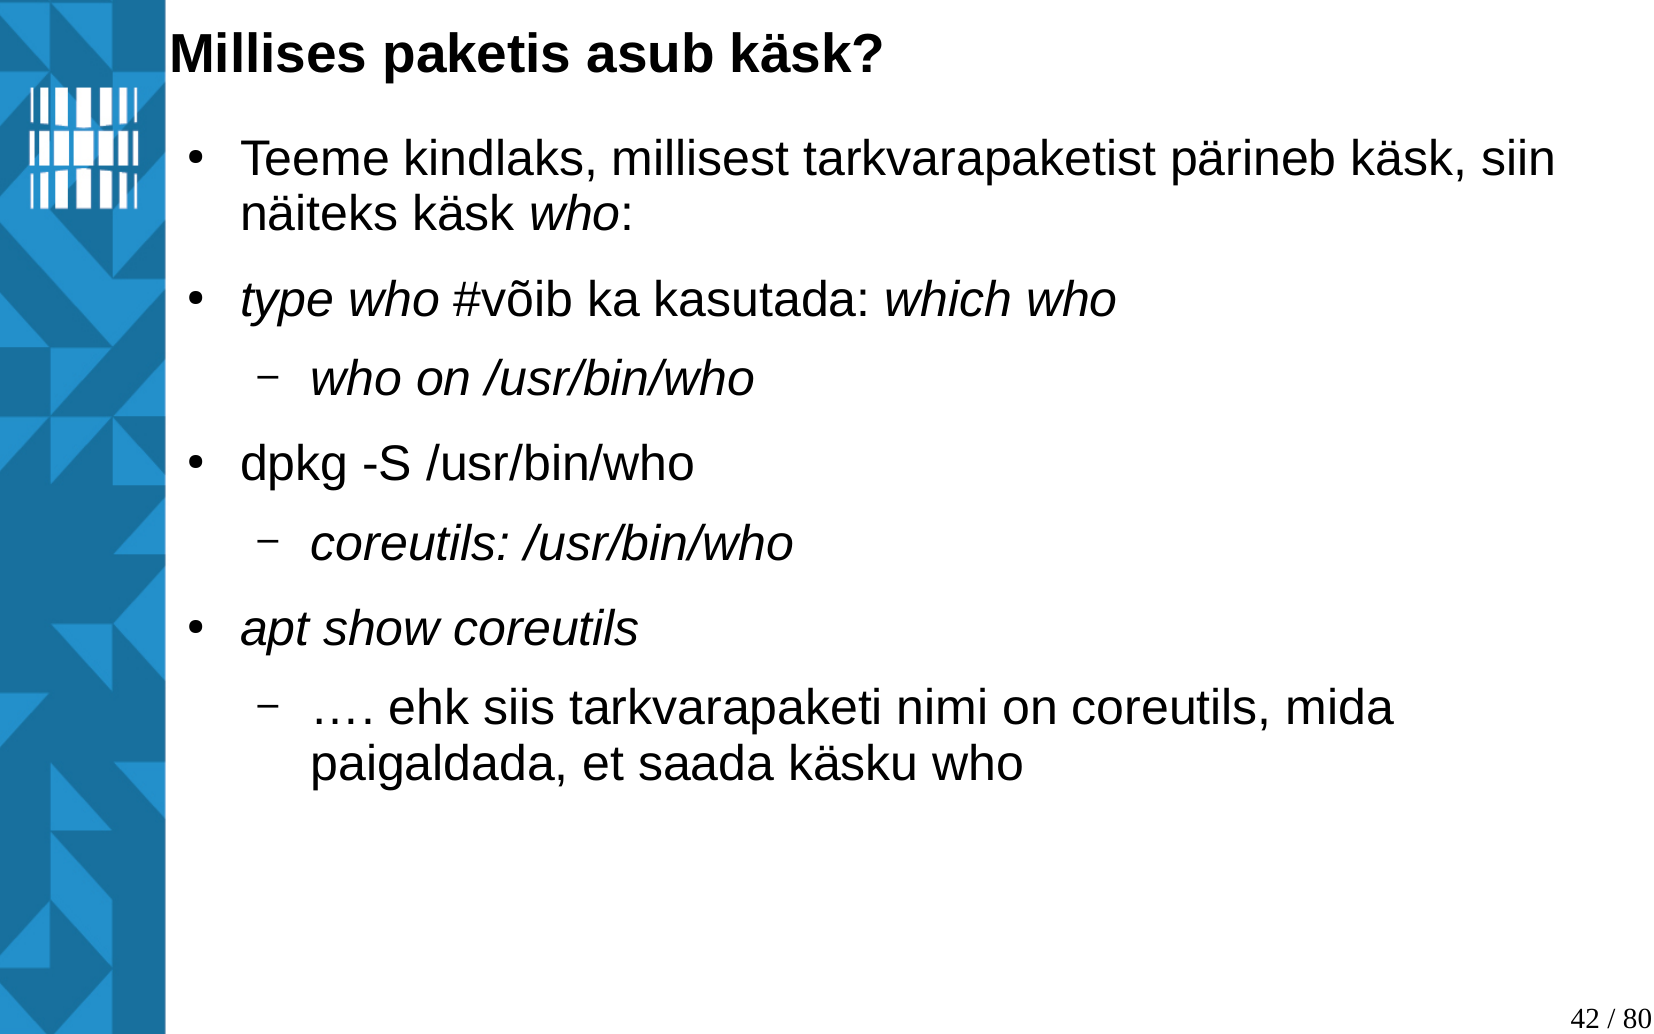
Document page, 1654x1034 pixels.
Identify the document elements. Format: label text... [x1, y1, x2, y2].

list Teeme kindlaks, millisest tarkvarapaketist pärineb käsk, siin näiteks käsk who: type who #võib ka kasutada: which who who on /usr/bin/who dpkg -S /usr/bin/who coreutils: /usr/bin/who apt show coreutils …. ehk siis tarkvarapaketi nimi on coreutils, mida paigaldada, et saada käsku who [169, 129, 1630, 997]
title Millises paketis asub käsk? [169, 11, 1571, 95]
